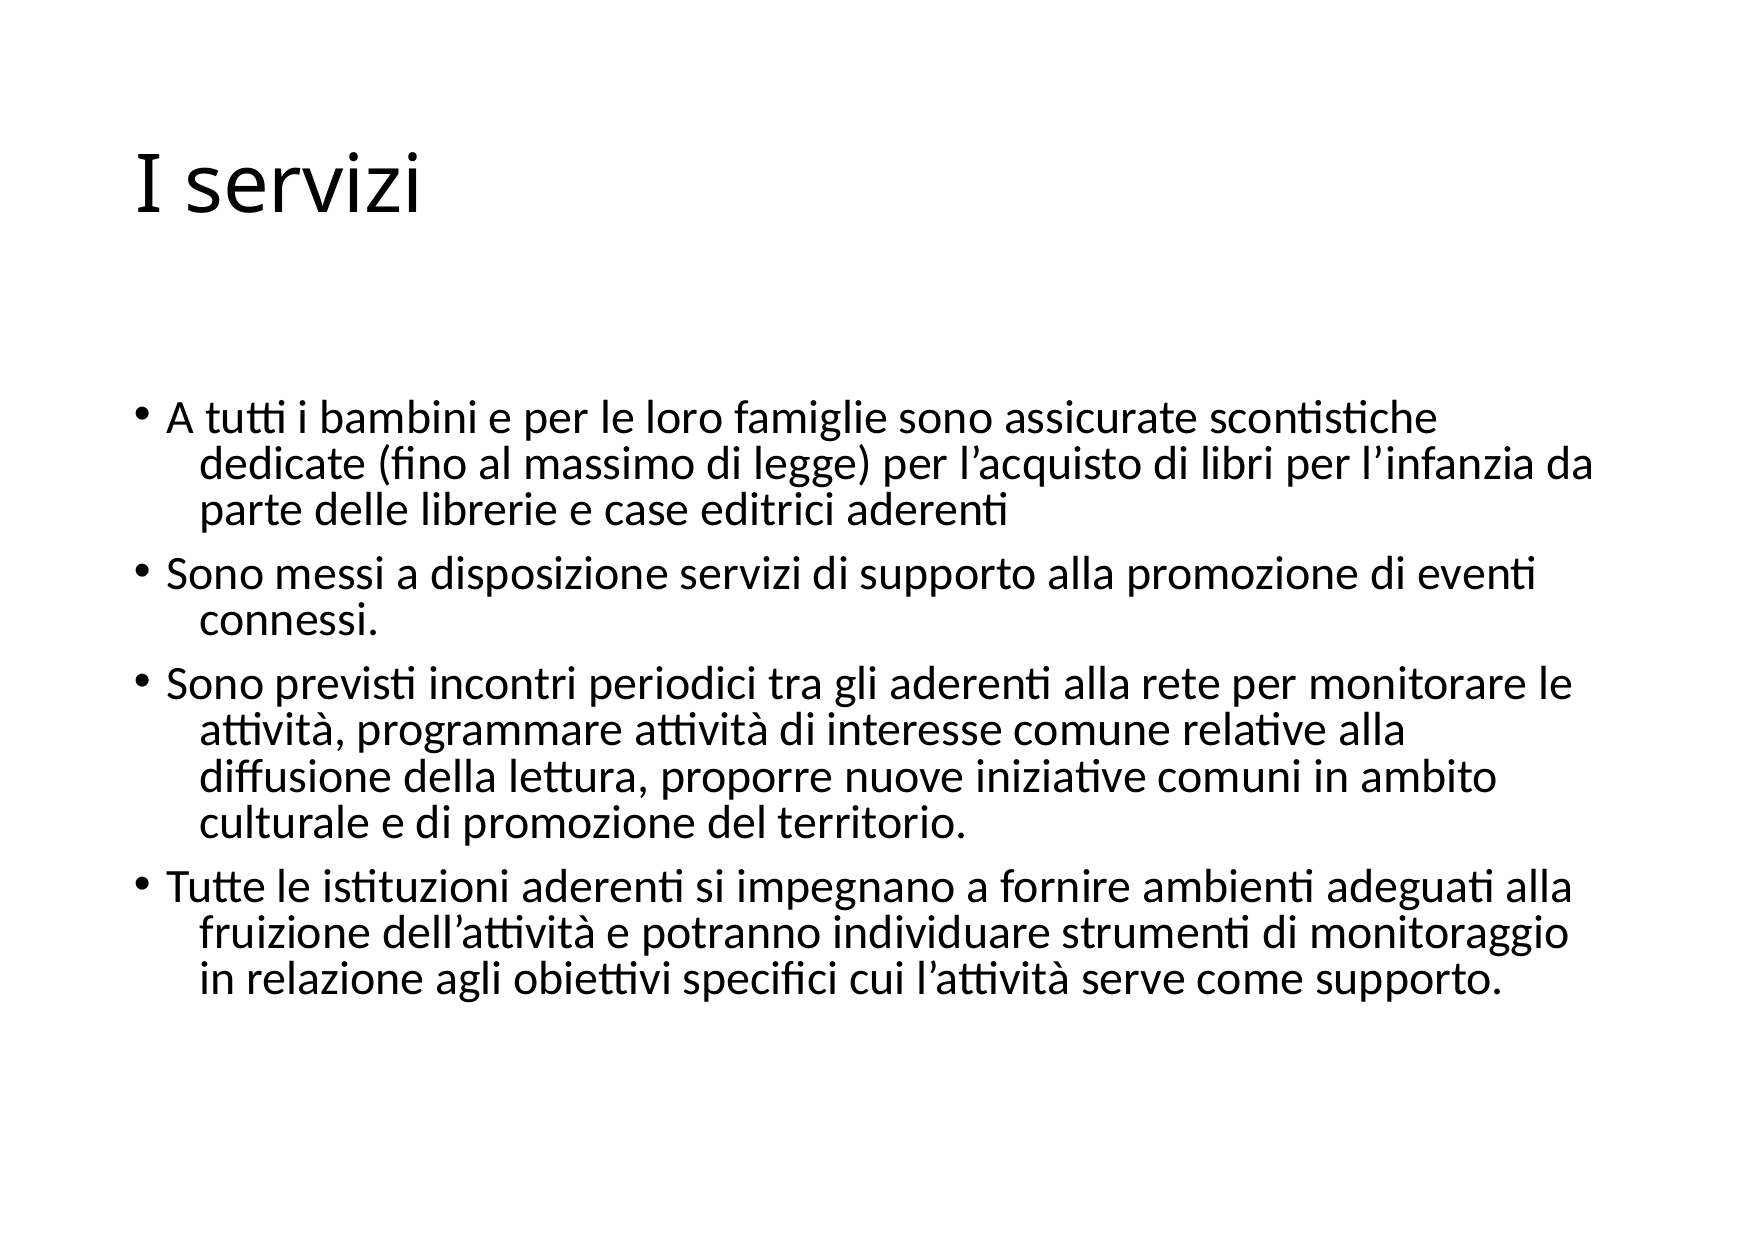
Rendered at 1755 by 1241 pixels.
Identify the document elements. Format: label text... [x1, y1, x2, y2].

list A tutti i bambini e per le loro famiglie sono assicurate scontistiche dedicate (fino al massimo di legge) per l’acquisto di libri per l’infanzia da parte delle librerie e case editrici aderenti Sono messi a disposizione servizi di supporto alla promozione di eventi connessi. Sono previsti incontri periodici tra gli aderenti alla rete per monitorare le attività, programmare attività di interesse comune relative alla diffusione della lettura, proporre nuove iniziative comuni in ambito culturale e di promozione del territorio. Tutte le istituzioni aderenti si impegnano a fornire ambienti adeguati alla fruizione dell’attività e potranno individuare strumenti di monitoraggio in relazione agli obiettivi specifici cui l’attività serve come supporto. [120, 389, 1620, 1025]
title I servizi [120, 66, 1634, 306]
